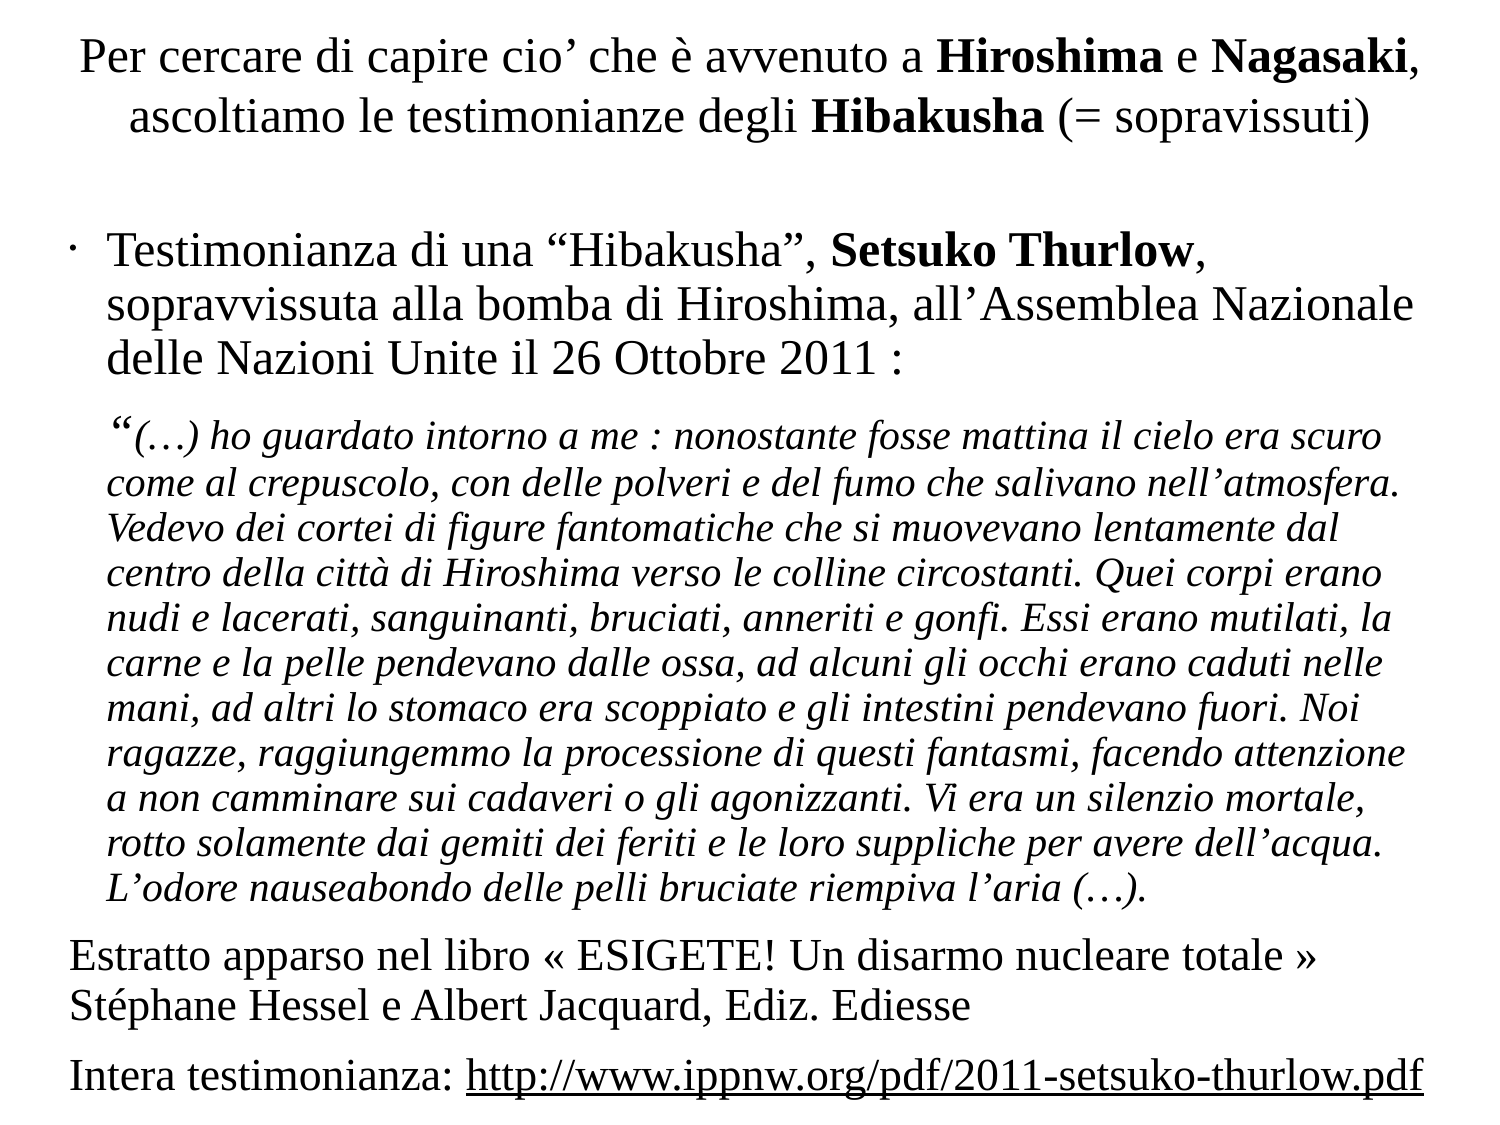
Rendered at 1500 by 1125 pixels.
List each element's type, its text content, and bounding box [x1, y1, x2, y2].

text_box Per cercare di capire cio’ che è avvenuto a Hiroshima e Nagasaki, ascoltiamo le testimonianze degli Hibakusha (= sopravissuti) Testimonianza di una “Hibakusha”, Setsuko Thurlow, sopravvissuta alla bomba di Hiroshima, all’Assemblea Nazionale delle Nazioni Unite il 26 Ottobre 2011 : “(…) ho guardato intorno a me : nonostante fosse mattina il cielo era scuro come al crepuscolo, con delle polveri e del fumo che salivano nell’atmosfera. Vedevo dei cortei di figure fantomatiche che si muovevano lentamente dal centro della città di Hiroshima verso le colline circostanti. Quei corpi erano nudi e lacerati, sanguinanti, bruciati, anneriti e gonfi. Essi erano mutilati, la carne e la pelle pendevano dalle ossa, ad alcuni gli occhi erano caduti nelle mani, ad altri lo stomaco era scoppiato e gli intestini pendevano fuori. Noi ragazze, raggiungemmo la processione di questi fantasmi, facendo attenzione a non camminare sui cadaveri o gli agonizzanti. Vi era un silenzio mortale, rotto solamente dai gemiti dei feriti e le loro suppliche per avere dell’acqua. L’odore nauseabondo delle pelli bruciate riempiva l’aria (…). Estratto apparso nel libro « ESIGETE! Un disarmo nucleare totale » Stéphane Hessel e Albert Jacquard, Ediz. Ediesse Intera testimonianza: http://www.ippnw.org/pdf/2011-setsuko-thurlow.pdf [57, 17, 1443, 946]
